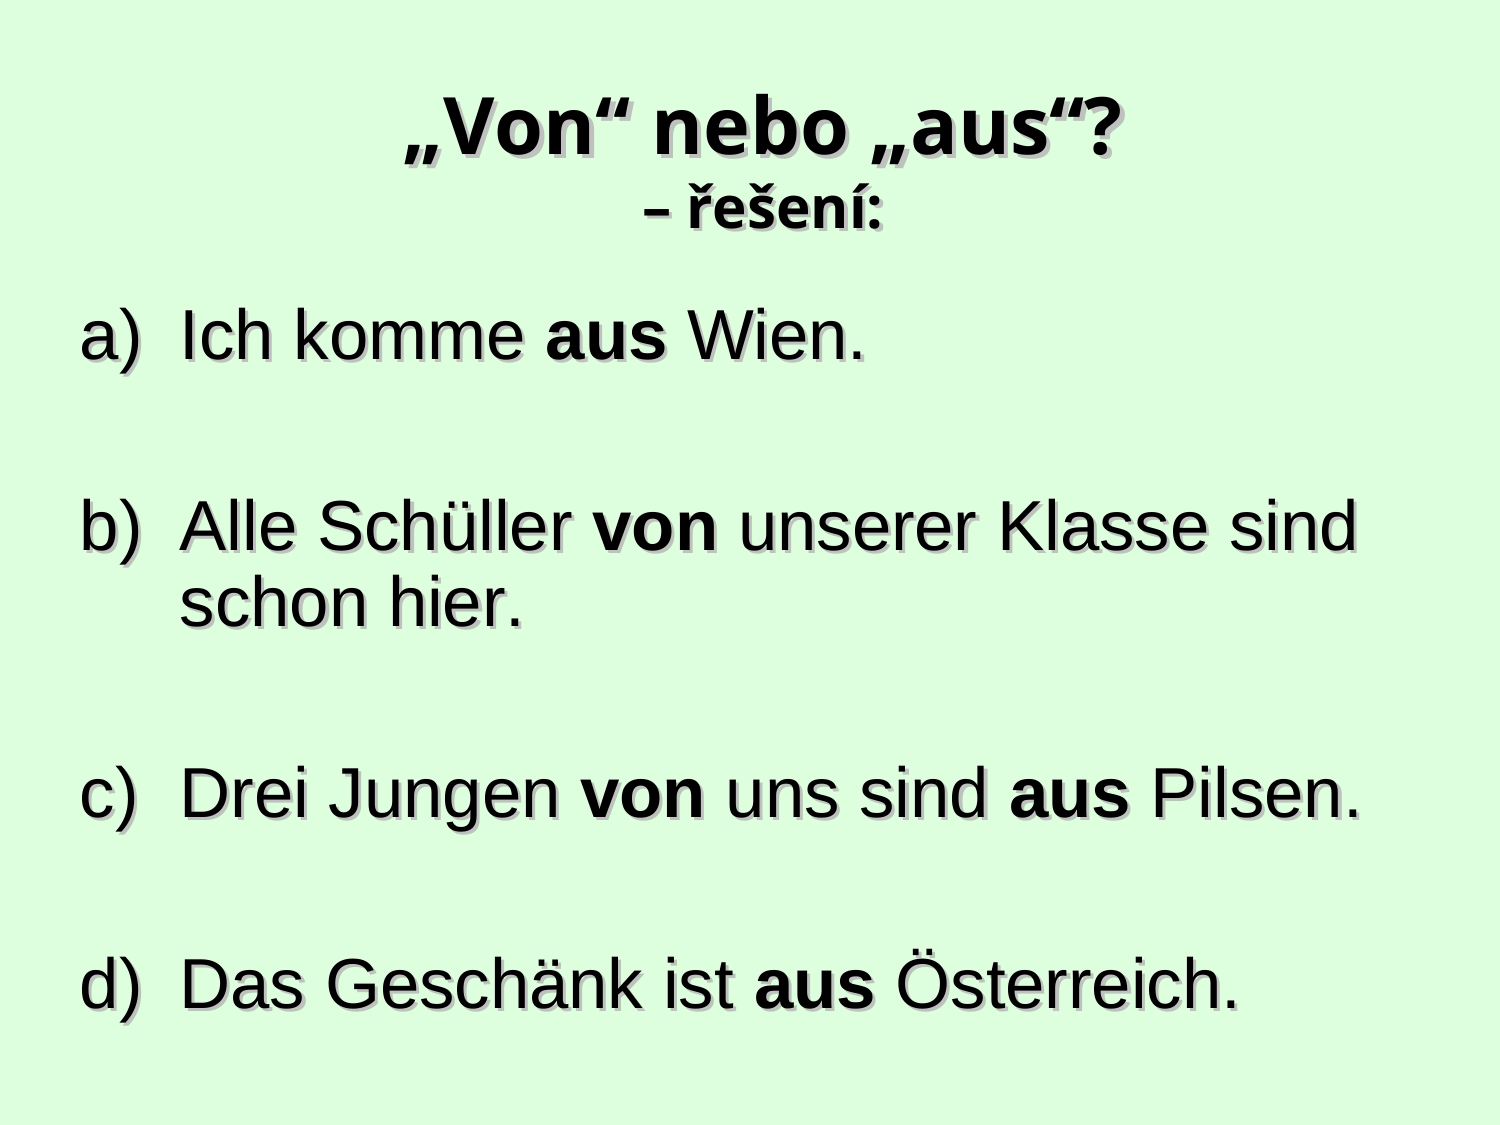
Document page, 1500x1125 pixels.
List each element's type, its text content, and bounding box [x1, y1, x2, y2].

list Ich komme aus Wien. Alle Schüller von unserer Klasse sind schon hier. Drei Jungen von uns sind aus Pilsen. Das Geschänk ist aus Österreich. [64, 290, 1451, 1035]
title „Von“ nebo „aus“? – řešení: [75, 40, 1451, 276]
